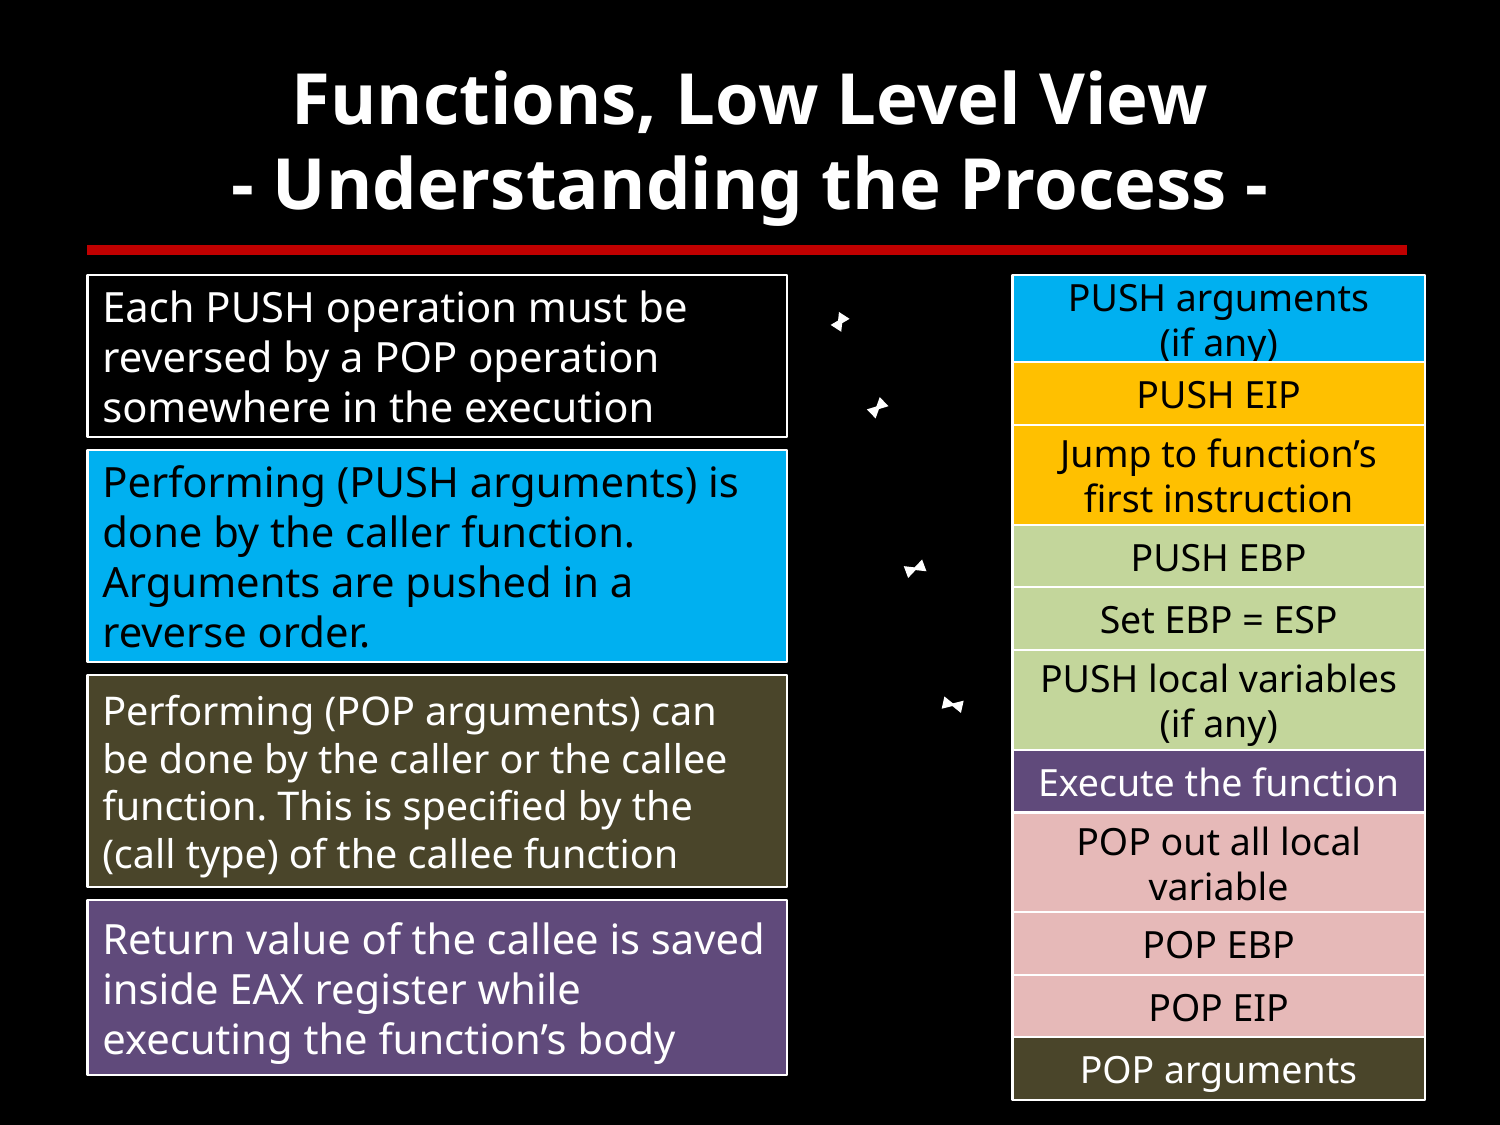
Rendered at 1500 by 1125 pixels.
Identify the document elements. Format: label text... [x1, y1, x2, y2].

text_box PUSH EIP [1012, 362, 1425, 425]
text_box POP out all local variable [1012, 812, 1425, 912]
text_box POP arguments [1012, 1037, 1425, 1100]
text_box POP EBP [1012, 912, 1425, 974]
text_box Execute the function [1012, 749, 1425, 812]
text_box Set EBP = ESP [1012, 587, 1425, 650]
text_box Performing (POP arguments) can be done by the caller or the callee function. This is specified by the (call type) of the callee function [87, 674, 788, 888]
text_box PUSH EBP [1012, 524, 1425, 587]
text_box Jump to function’s first instruction [1012, 425, 1425, 524]
text_box PUSH arguments (if any) [1012, 274, 1425, 362]
text_box Performing (PUSH arguments) is done by the caller function. Arguments are pushed in a reverse order. [87, 449, 788, 663]
text_box Return value of the callee is saved inside EAX register while executing the function’s body [87, 900, 788, 1075]
text_box PUSH local variables (if any) [1012, 650, 1425, 749]
text_box Each PUSH operation must be reversed by a POP operation somewhere in the execution [87, 274, 788, 438]
text_box POP EIP [1012, 974, 1425, 1037]
title Functions, Low Level View - Understanding the Process - [75, 45, 1425, 233]
